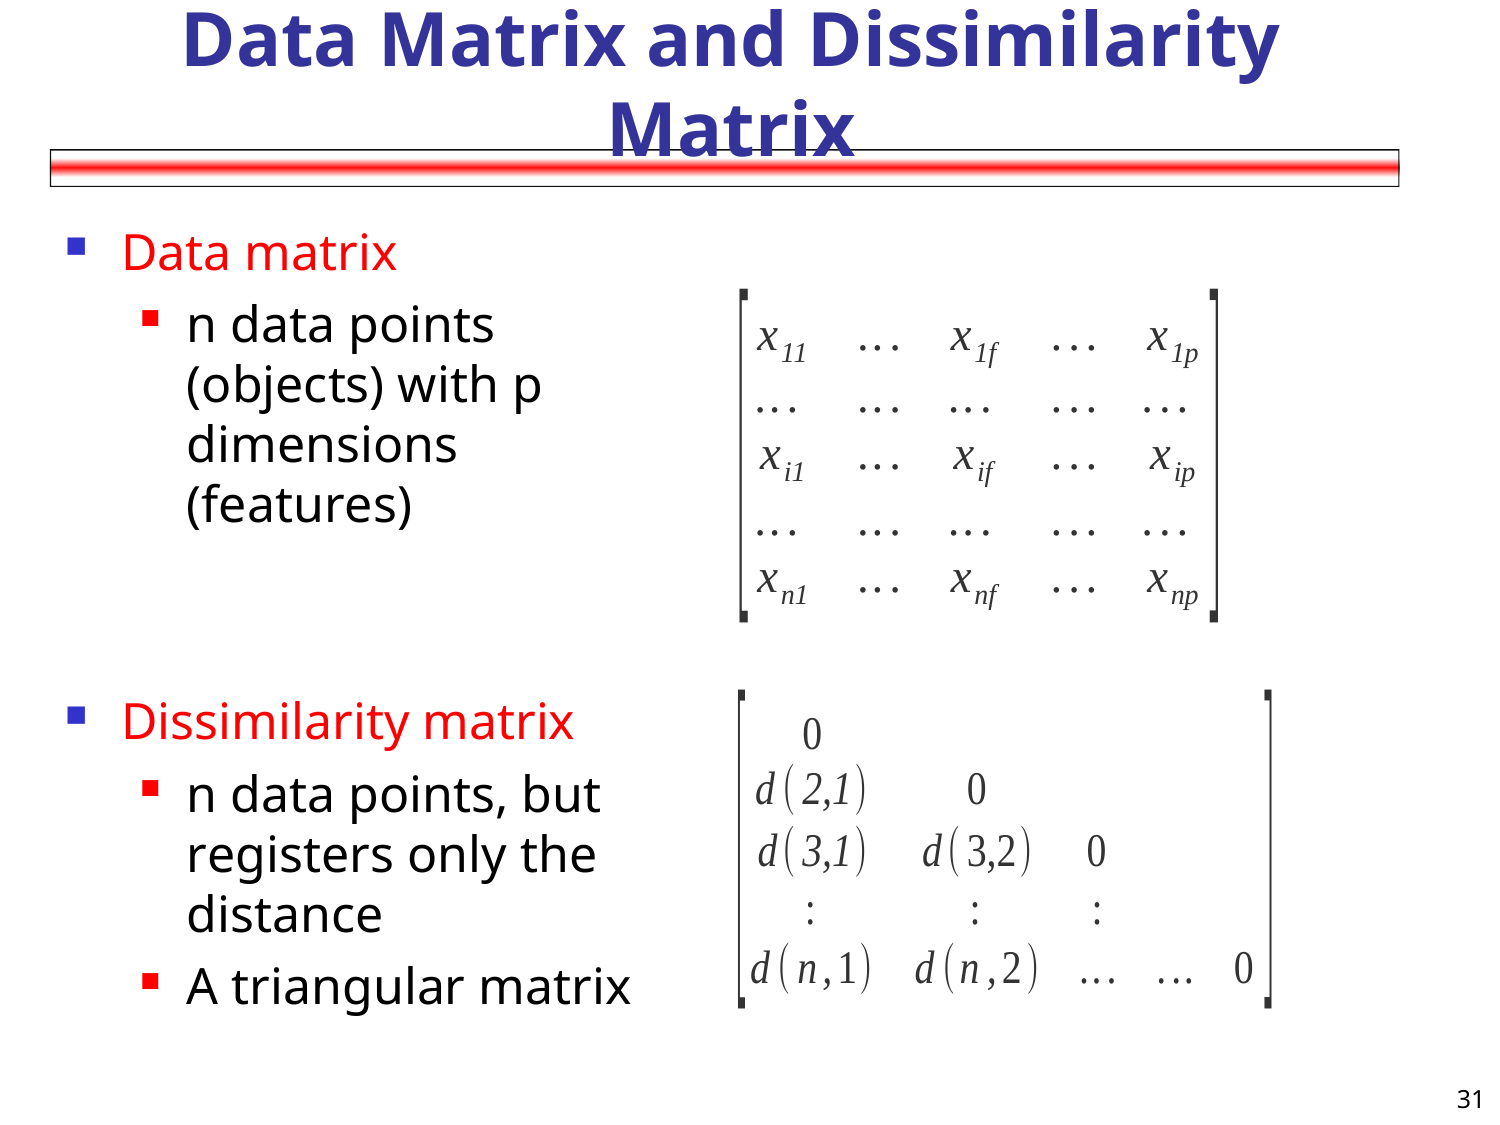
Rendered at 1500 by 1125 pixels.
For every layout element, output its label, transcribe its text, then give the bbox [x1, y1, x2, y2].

list Data matrix n data points (objects) with p dimensions (features) Dissimilarity matrix n data points, but registers only the distance A triangular matrix [50, 212, 700, 1095]
chart [725, 687, 1288, 1011]
text_box <number> [1187, 1062, 1500, 1125]
title Data Matrix and Dissimilarity Matrix [74, 0, 1388, 180]
chart [725, 287, 1238, 626]
